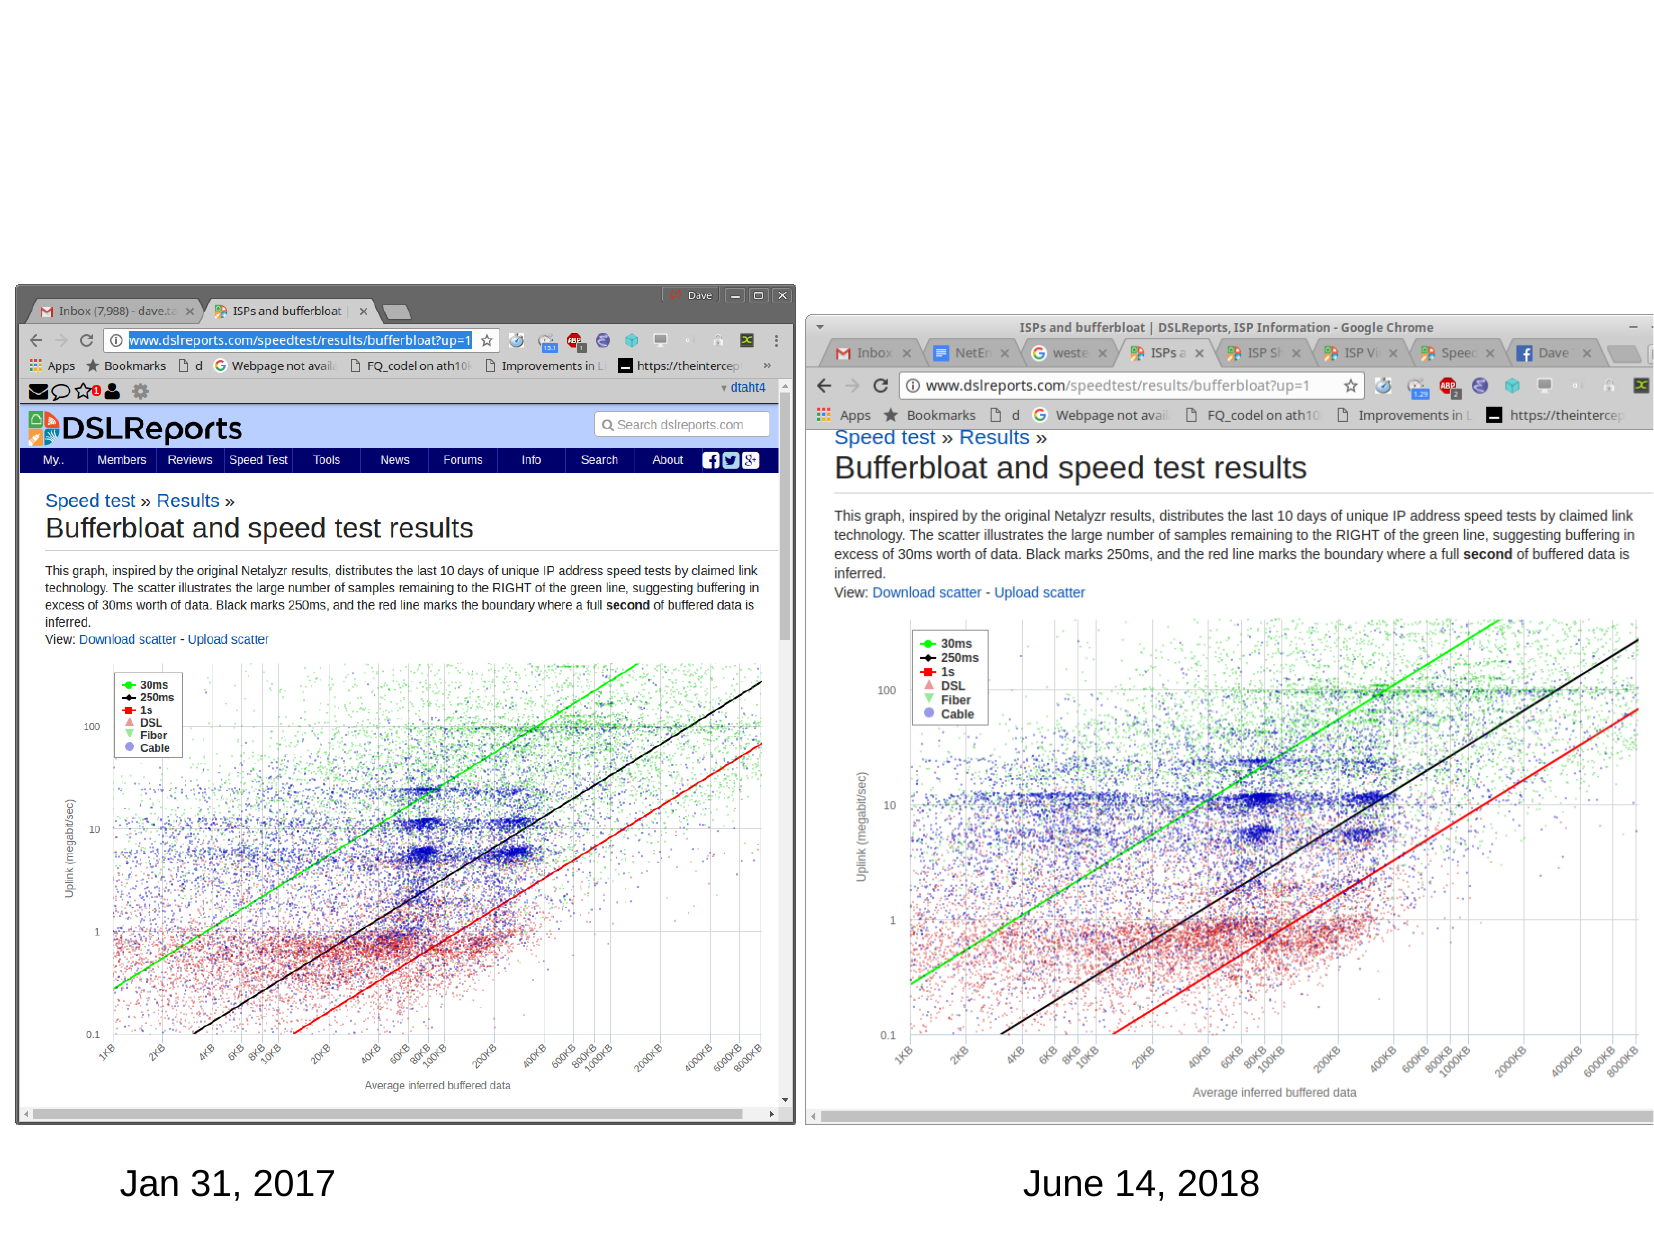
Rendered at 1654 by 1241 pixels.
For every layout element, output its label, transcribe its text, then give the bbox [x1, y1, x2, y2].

text_box Jan 31, 2017 [105, 1155, 351, 1212]
picture [15, 284, 796, 1125]
text_box June 14, 2018 [1008, 1155, 1276, 1212]
picture [805, 314, 1654, 1126]
